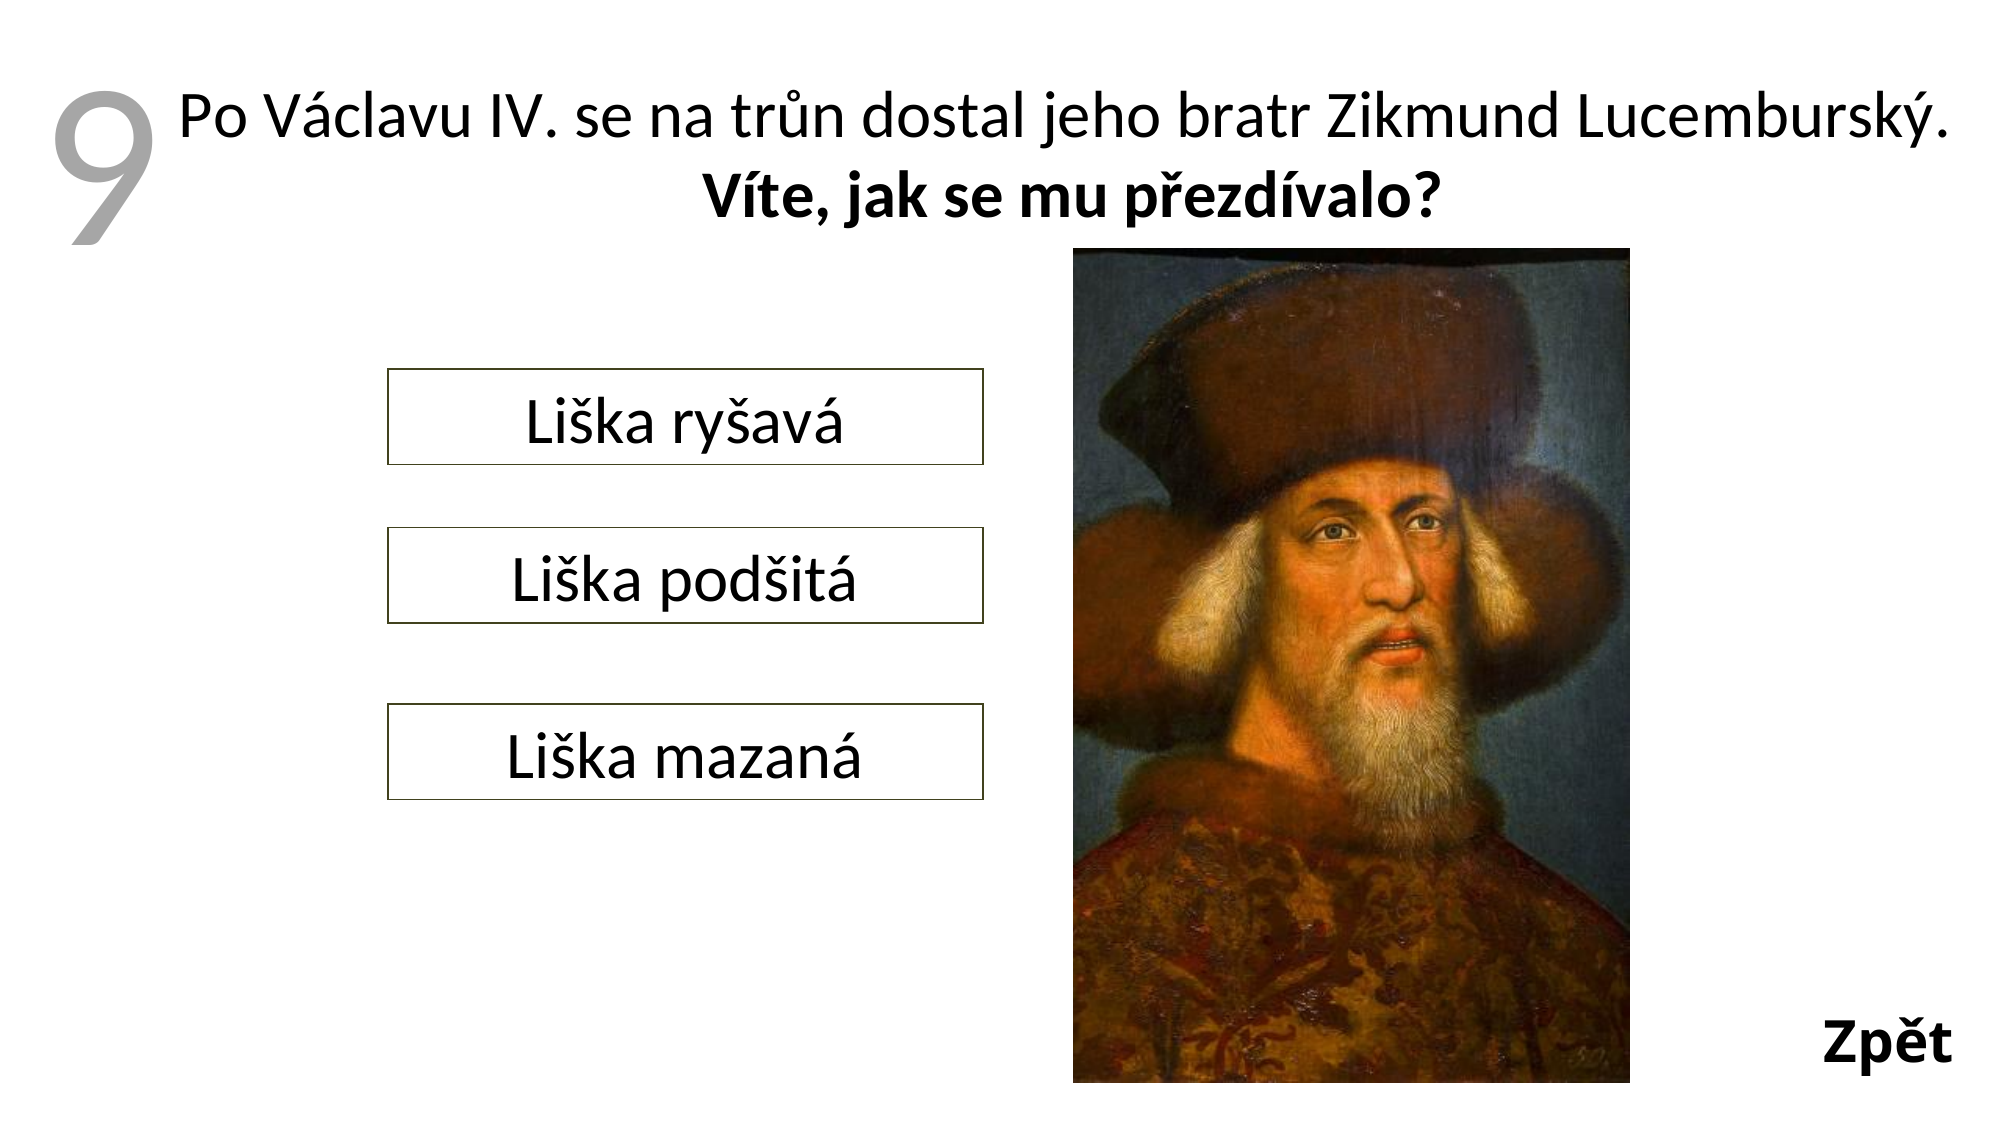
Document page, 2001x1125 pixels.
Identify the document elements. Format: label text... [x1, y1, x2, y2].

text_box Liška podšitá [387, 527, 983, 623]
text_box Liška ryšavá [387, 368, 983, 465]
text_box Zpět [1809, 996, 1970, 1083]
picture [1073, 248, 1630, 1083]
text_box Po Václavu IV. se na trůn dostal jeho bratr Zikmund Lucemburský. Víte, jak se mu přezdívalo? [159, 62, 1987, 239]
text_box 9 [26, 0, 176, 301]
text_box Liška mazaná [387, 704, 983, 800]
